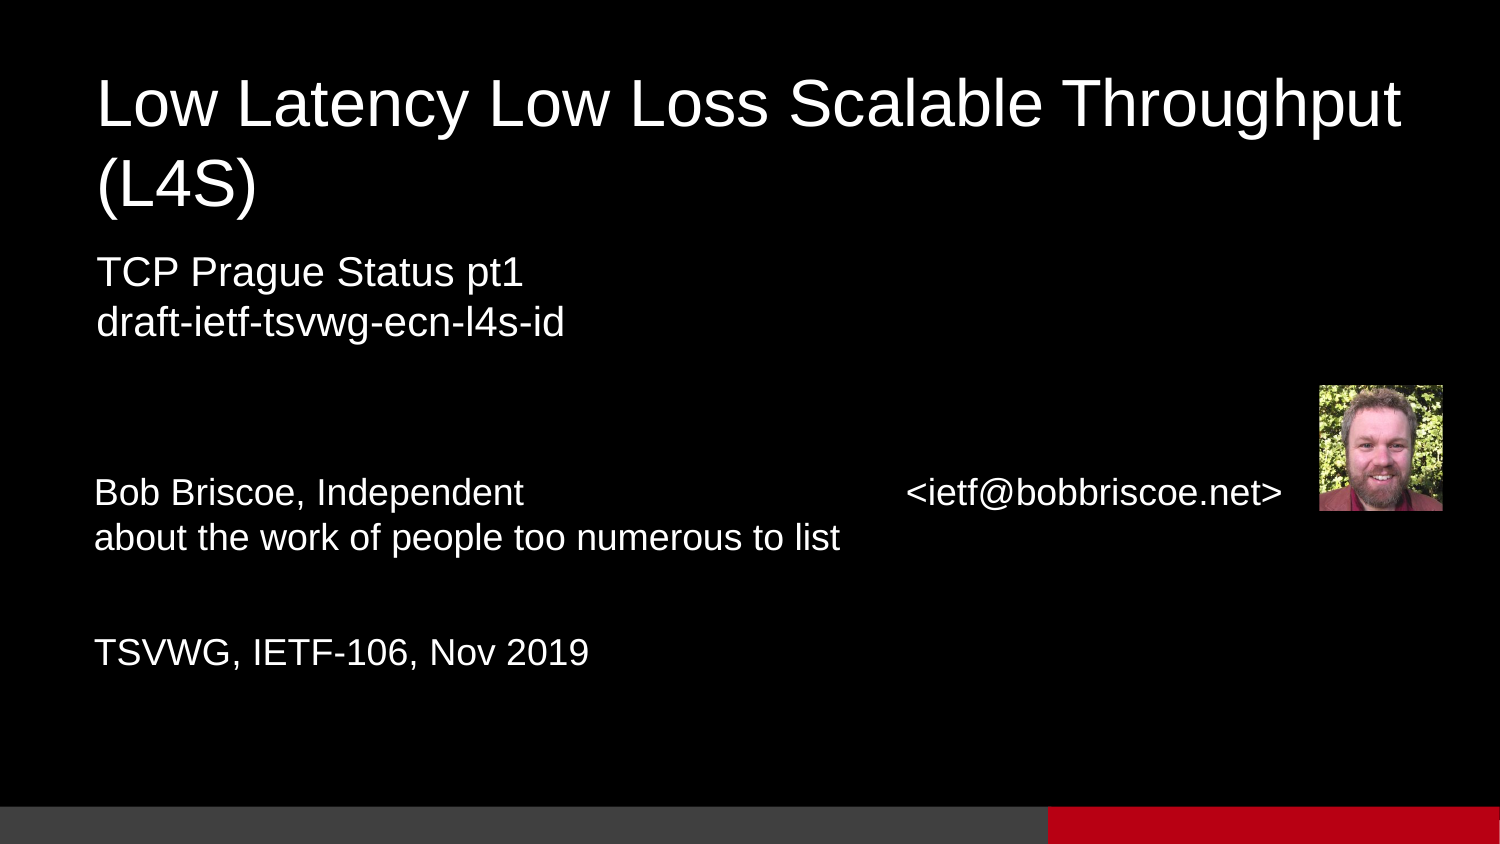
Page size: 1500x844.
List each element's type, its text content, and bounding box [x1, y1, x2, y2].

text_box Low Latency Low Loss Scalable Throughput (L4S) TCP Prague Status pt1 draft-ietf-tsvwg-ecn-l4s-id [81, 52, 1453, 233]
picture [1319, 385, 1443, 511]
text_box Bob Briscoe, Independent <ietf@bobbriscoe.net> about the work of people too numerous to list TSVWG, IETF-106, Nov 2019 [78, 460, 1423, 649]
